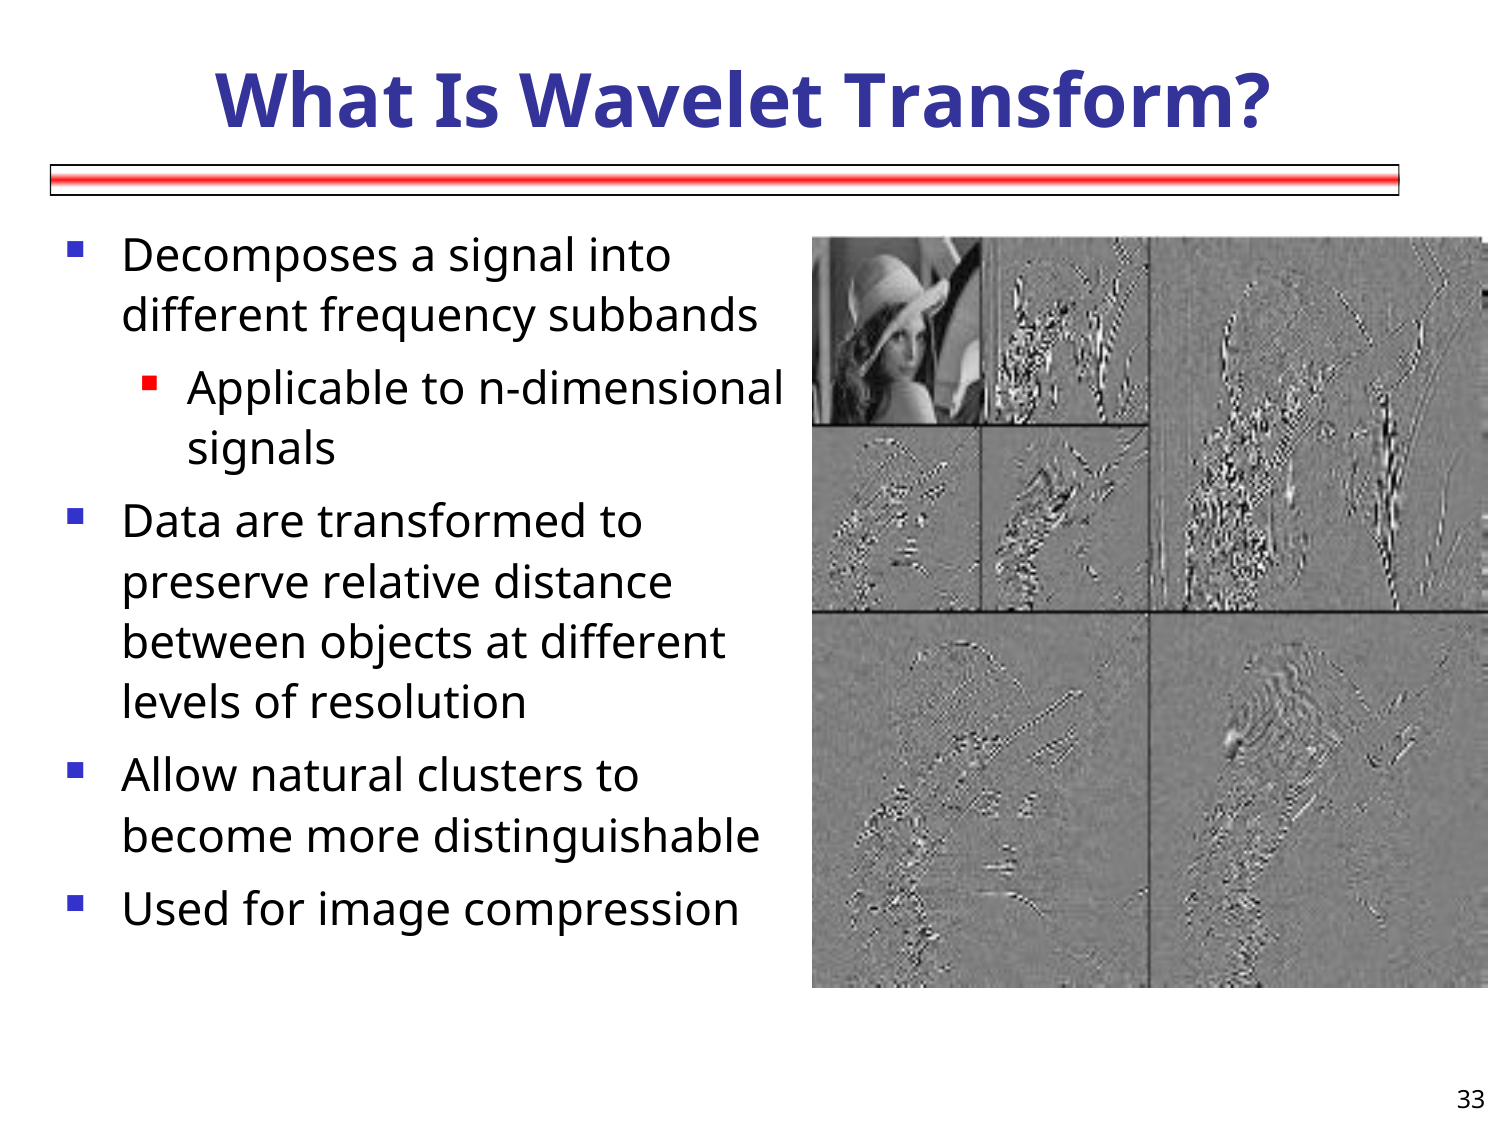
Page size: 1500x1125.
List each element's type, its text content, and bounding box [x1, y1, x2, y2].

picture [812, 235, 1488, 988]
title What Is Wavelet Transform? [24, 44, 1463, 150]
list Decomposes a signal into different frequency subbands Applicable to n-dimensional signals Data are transformed to preserve relative distance between objects at different levels of resolution Allow natural clusters to become more distinguishable Used for image compression [50, 212, 801, 1064]
text_box <number> [1187, 1062, 1500, 1125]
